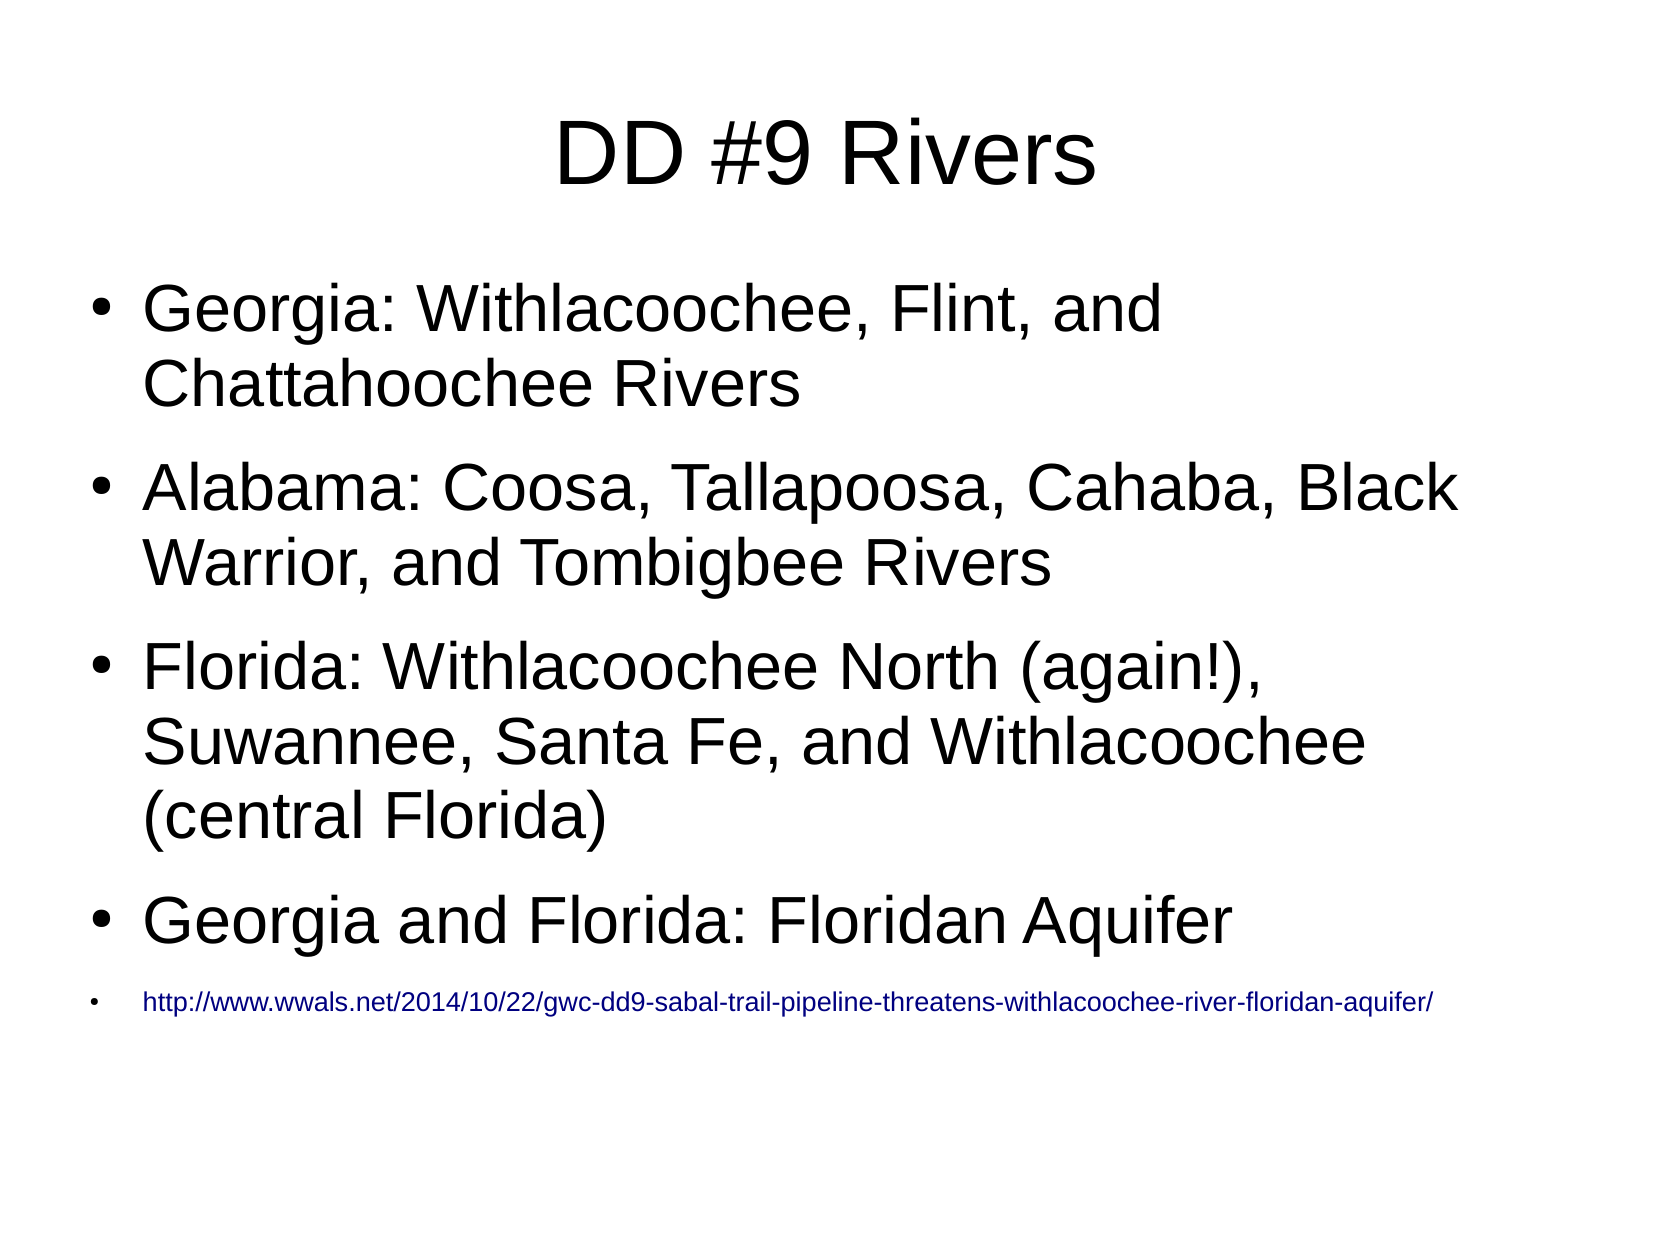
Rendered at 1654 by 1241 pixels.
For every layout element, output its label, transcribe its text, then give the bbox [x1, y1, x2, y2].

title DD #9 Rivers [82, 49, 1571, 257]
list Georgia: Withlacoochee, Flint, and Chattahoochee Rivers Alabama: Coosa, Tallapoosa, Cahaba, Black Warrior, and Tombigbee Rivers Florida: Withlacoochee North (again!), Suwannee, Santa Fe, and Withlacoochee (central Florida) Georgia and Florida: Floridan Aquifer http://www.wwals.net/2014/10/22/gwc-dd9-sabal-trail-pipeline-threatens-withlacoochee-river-floridan-aquifer/ [71, 270, 1561, 1066]
